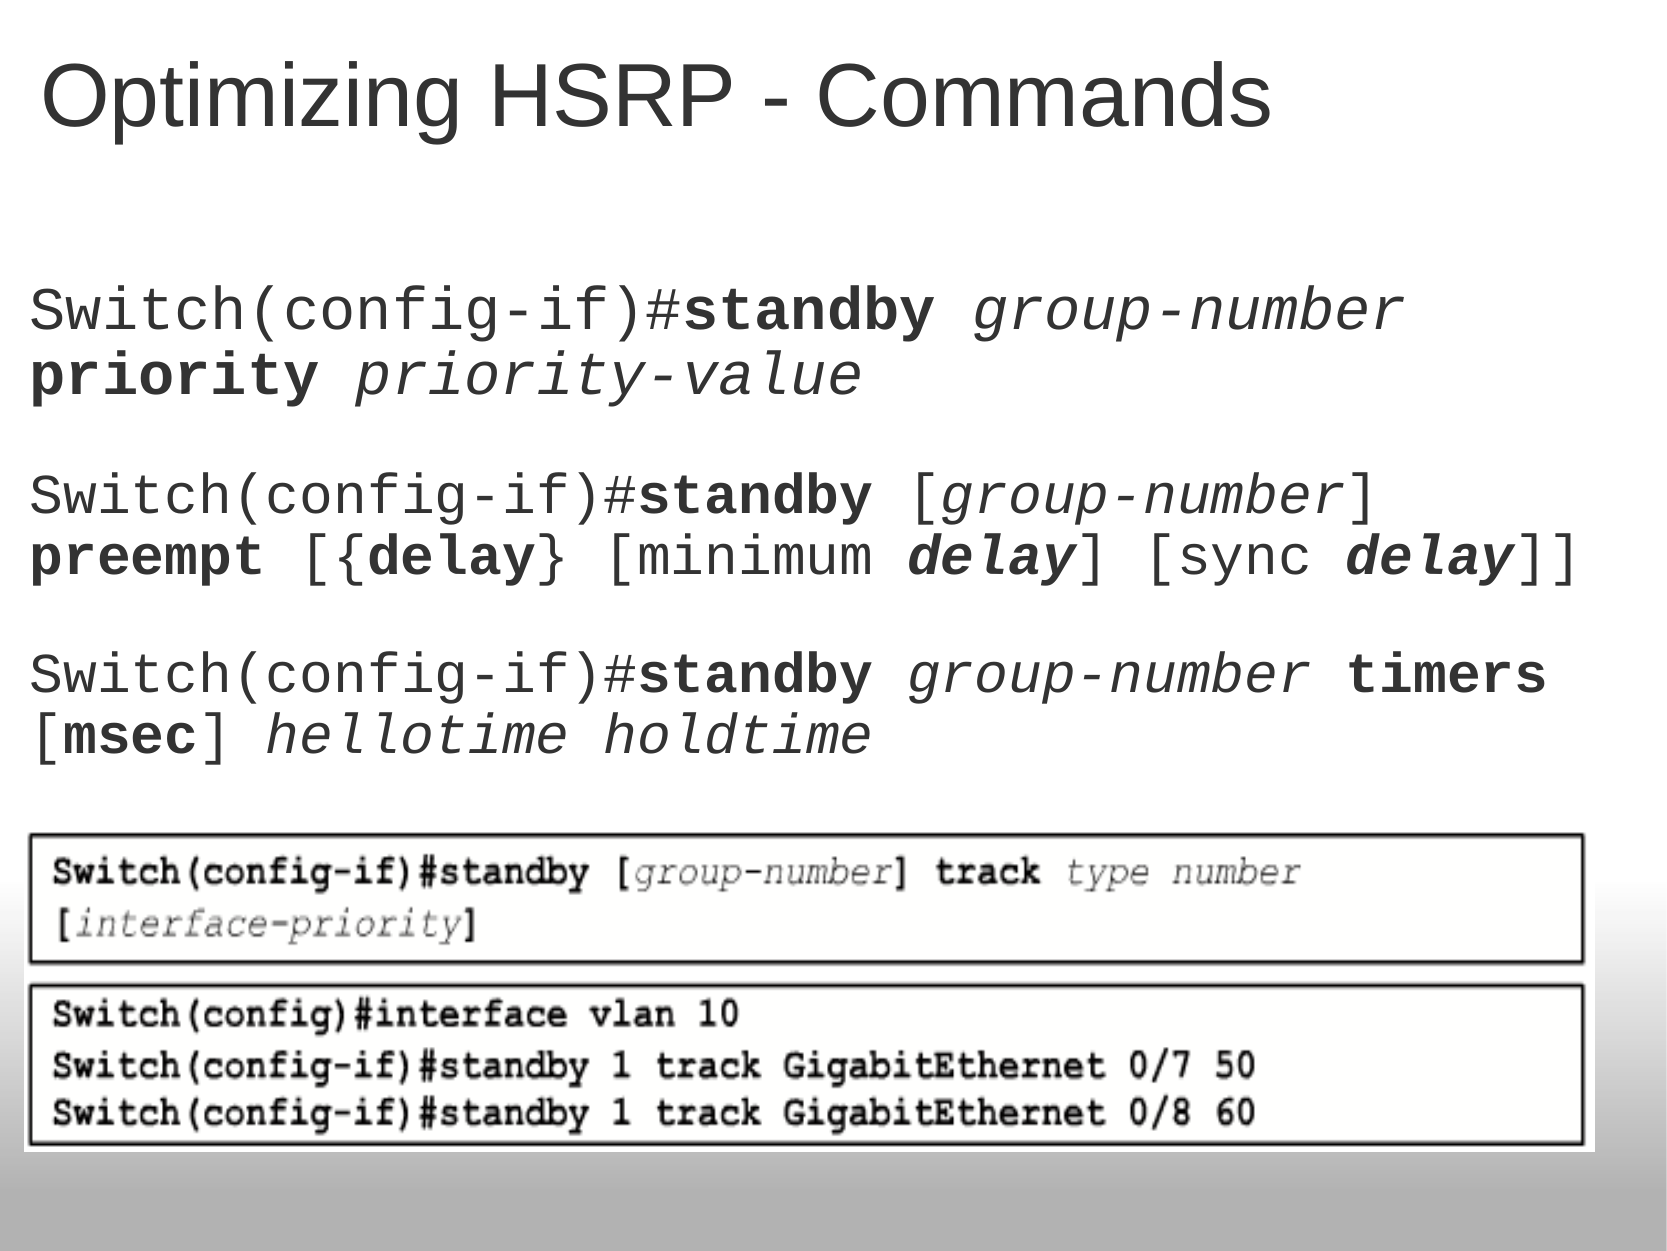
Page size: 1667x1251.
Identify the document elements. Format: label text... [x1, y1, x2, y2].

list Switch(config-if)#standby group-number priority priority-value Switch(config-if)#standby [group-number] preempt [{delay} [minimum delay] [sync delay]] Switch(config-if)#standby group-number timers [msec] hellotime holdtime [29, 279, 1612, 798]
picture [0, 0, 1667, 1251]
title Optimizing HSRP - Commands [40, 50, 1627, 201]
